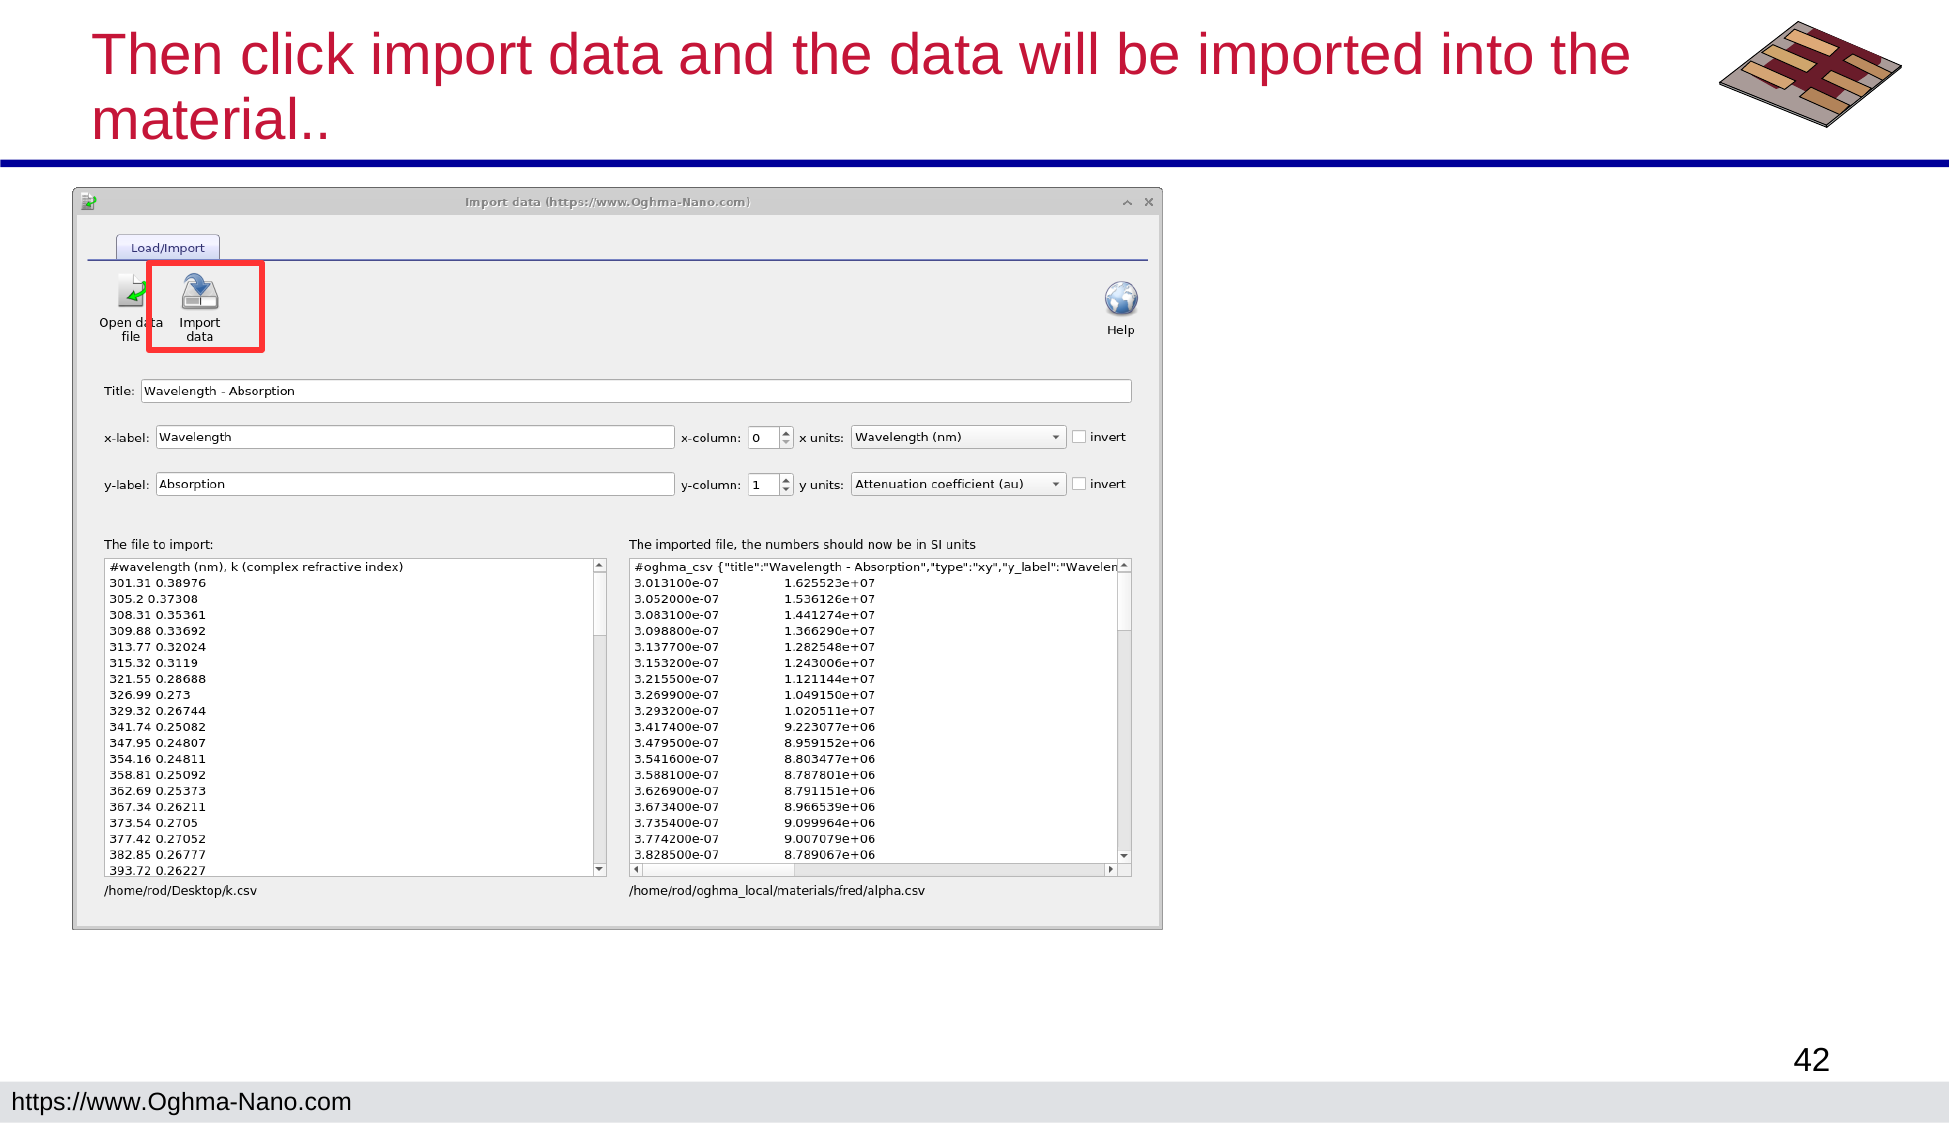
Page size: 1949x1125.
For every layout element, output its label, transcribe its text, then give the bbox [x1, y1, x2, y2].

title Then click import data and the data will be imported into the material.. [76, 14, 1685, 160]
picture [72, 187, 1163, 930]
text_box <number> [1778, 1030, 1949, 1101]
